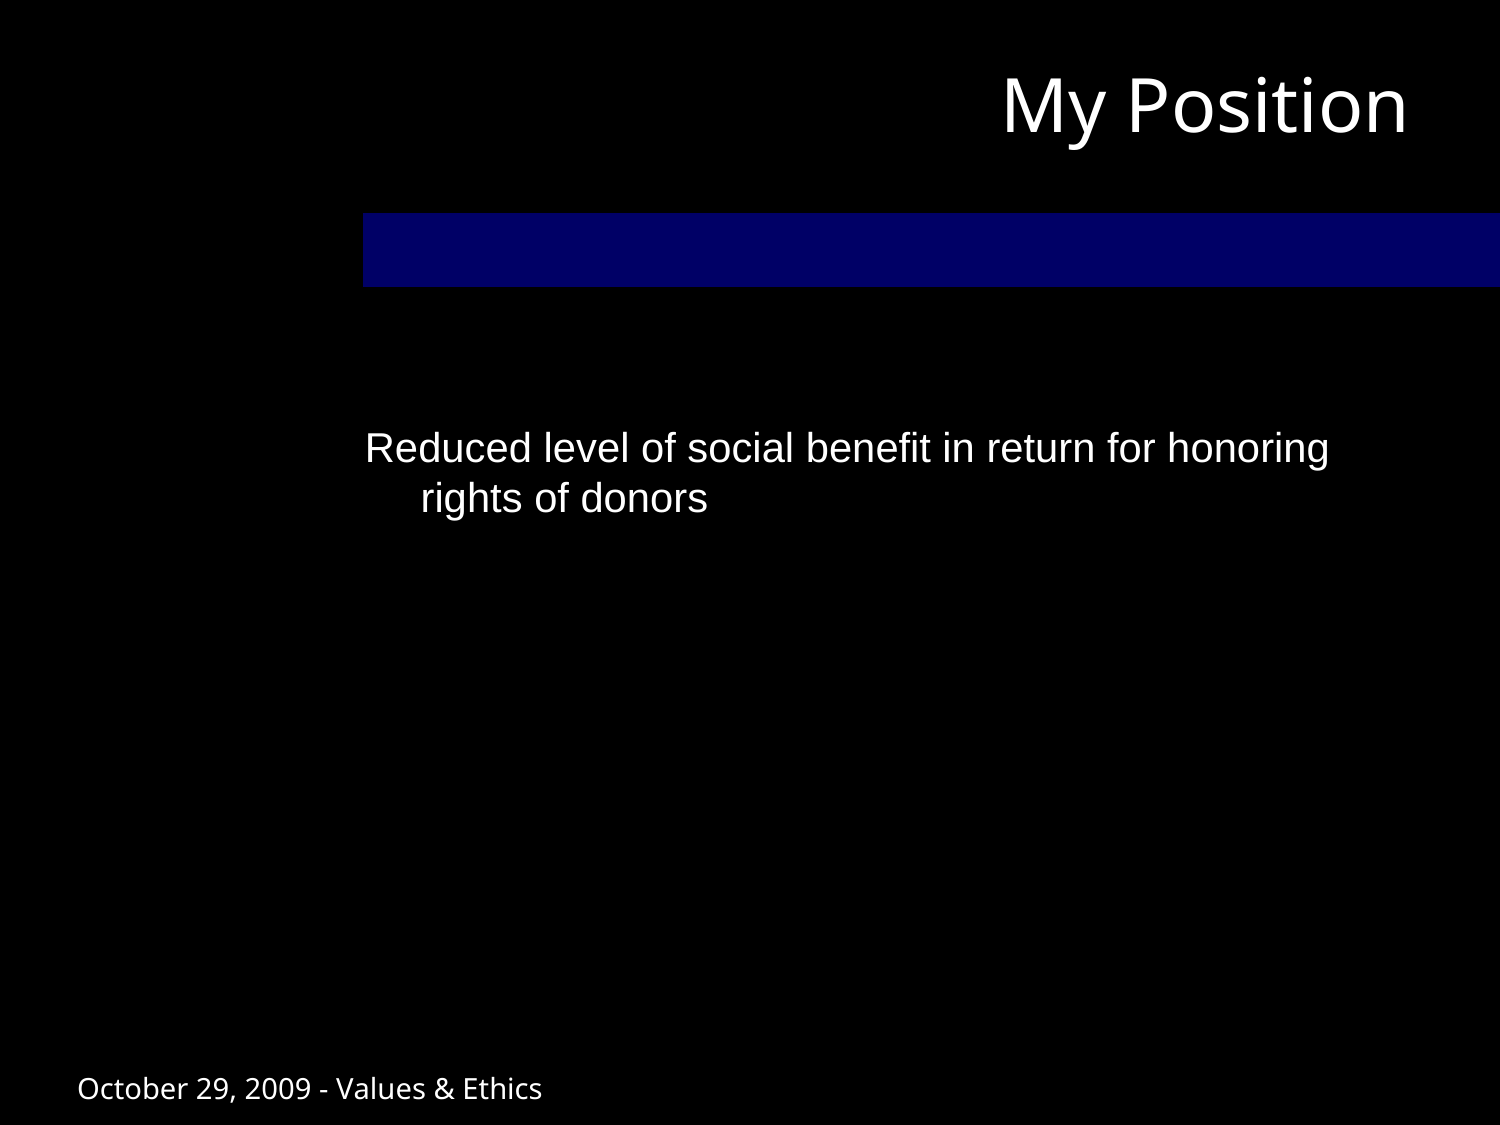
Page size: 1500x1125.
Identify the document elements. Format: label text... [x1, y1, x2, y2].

text_box Reduced level of social benefit in return for honoring rights of donors [349, 337, 1426, 529]
text_box My Position [274, 49, 1426, 156]
text_box [362, 212, 1500, 288]
text_box October 29, 2009 - Values & Ethics [62, 1062, 638, 1113]
